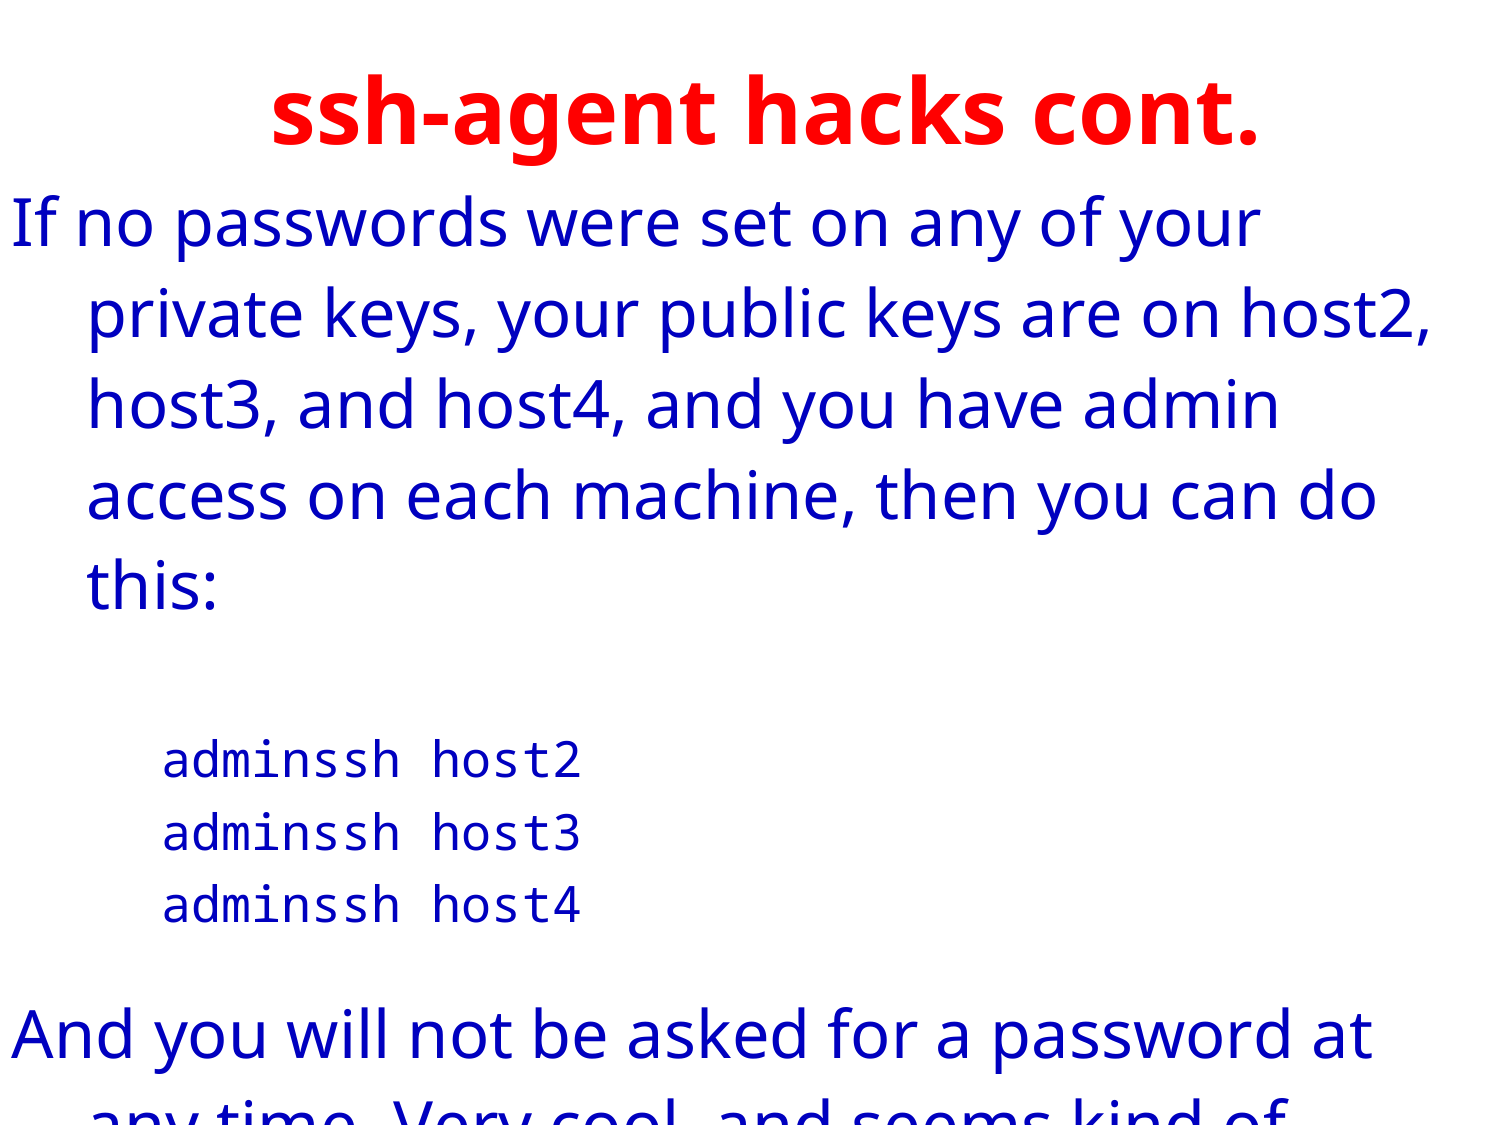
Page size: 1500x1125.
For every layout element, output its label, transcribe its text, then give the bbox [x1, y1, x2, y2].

list If no passwords were set on any of your private keys, your public keys are on host2, host3, and host4, and you have admin access on each machine, then you can do this: adminssh host2 adminssh host3 adminssh host4 And you will not be asked for a password at any time. Very cool, and seems kind of scary... [11, 175, 1480, 1092]
title ssh-agent hacks cont. [71, 46, 1462, 169]
